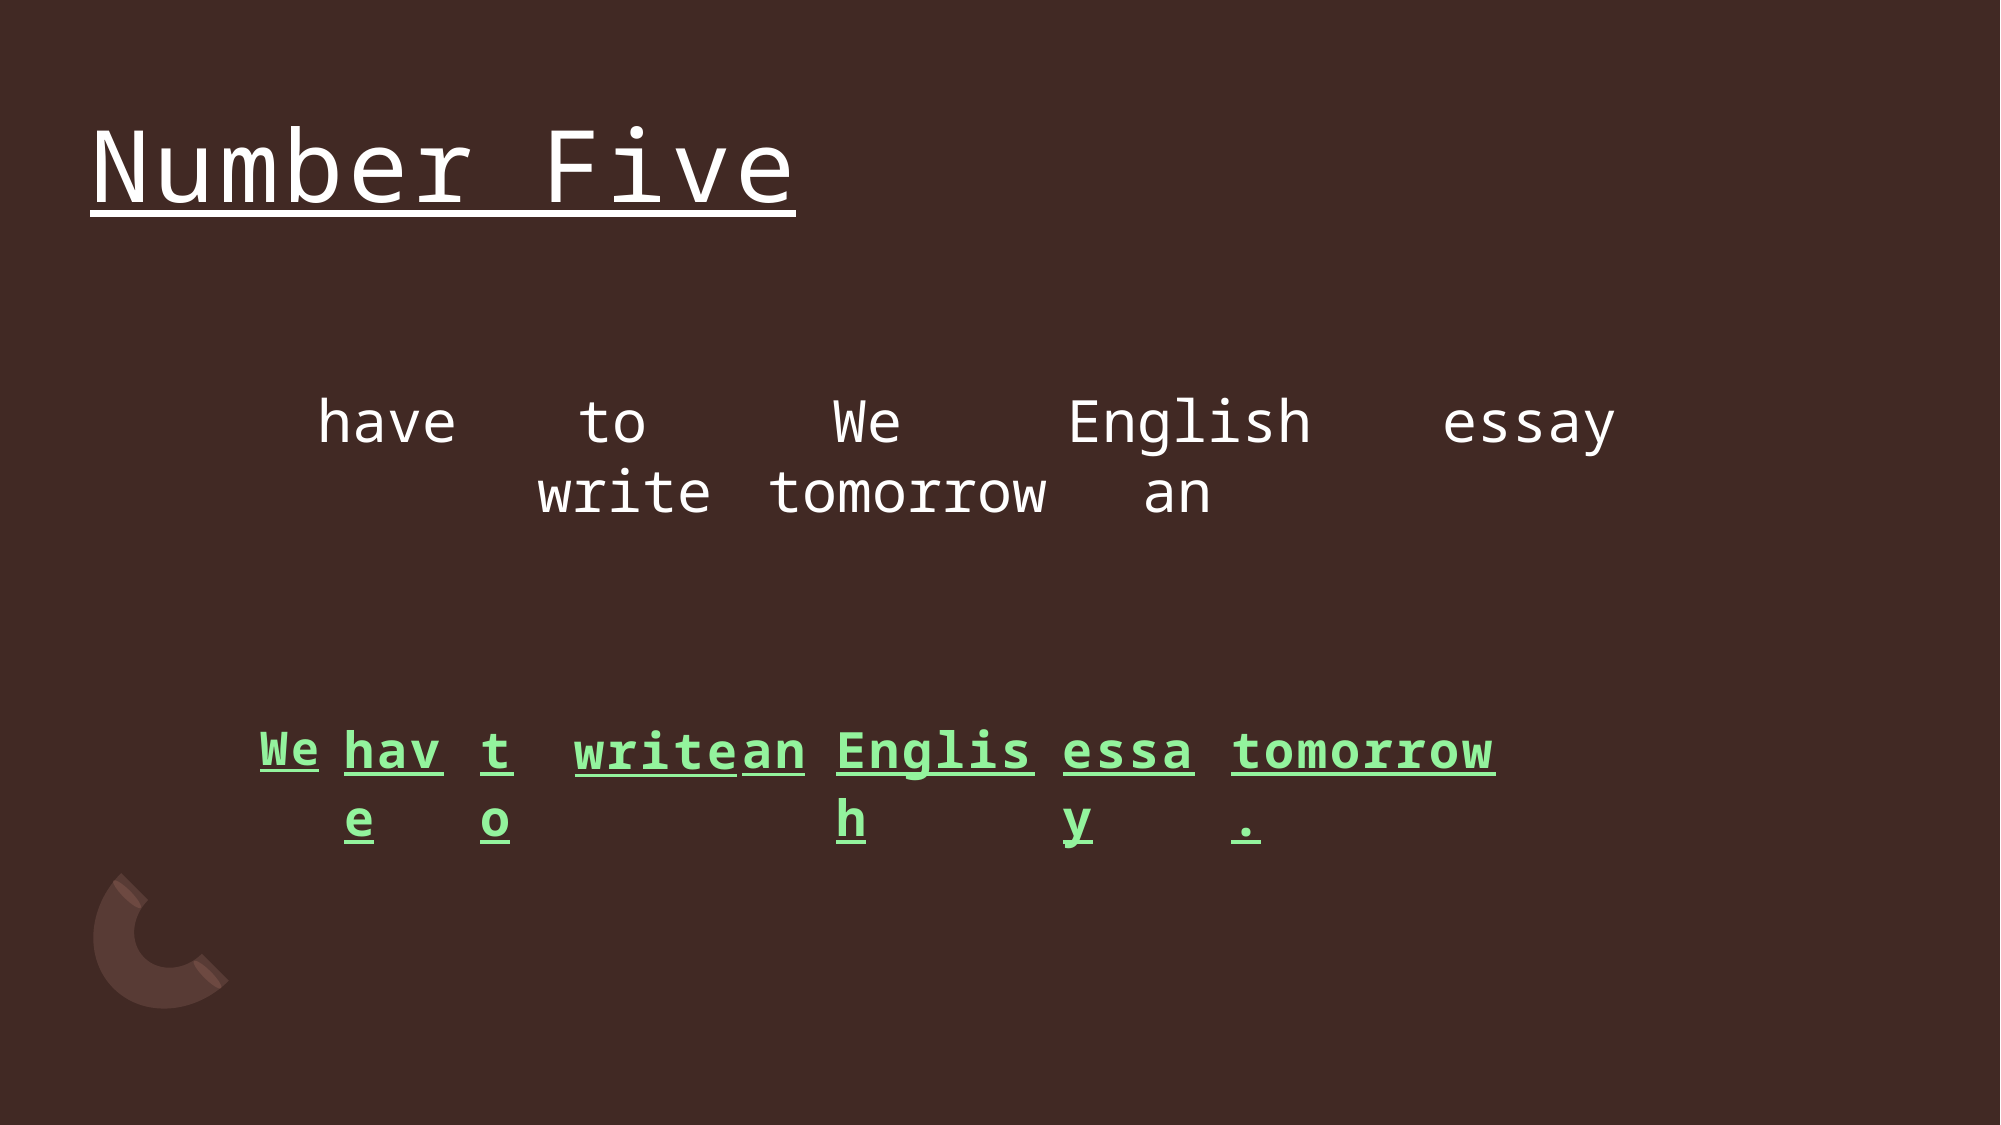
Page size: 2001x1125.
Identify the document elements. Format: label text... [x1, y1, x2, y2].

text_box tomorrow. [1212, 691, 1530, 789]
text_box have [326, 691, 462, 789]
text_box have to We English essay write tomorrow an [302, 376, 1637, 533]
text_box to [462, 691, 559, 789]
text_box essay [1044, 691, 1212, 789]
text_box English [818, 691, 1044, 789]
list We [241, 693, 355, 791]
text_box an [724, 692, 942, 790]
title Number Five [90, 90, 1910, 309]
text_box write [556, 693, 774, 791]
